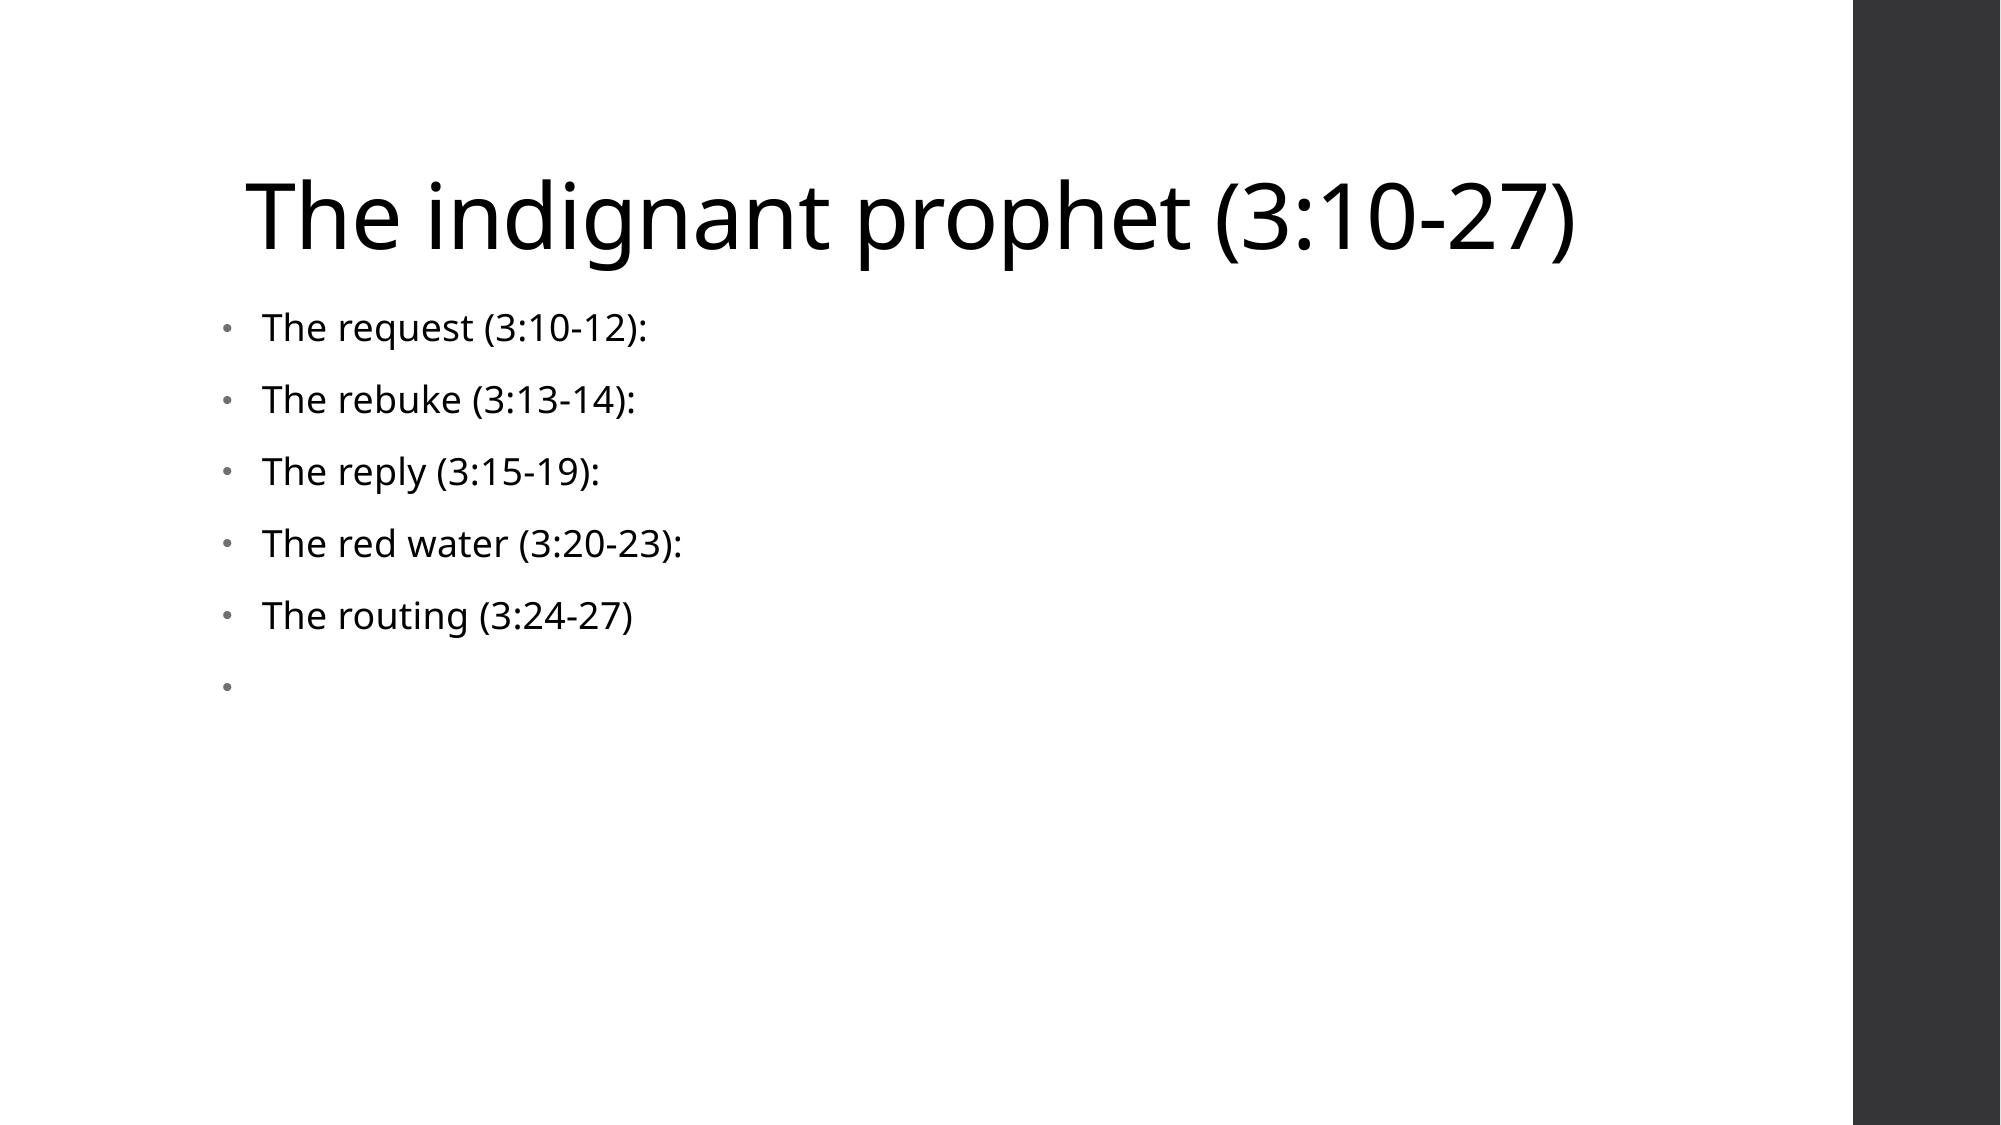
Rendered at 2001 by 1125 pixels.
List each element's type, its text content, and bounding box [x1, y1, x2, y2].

list The request (3:10-12): The rebuke (3:13-14): The reply (3:15-19): The red water (3:20-23): The routing (3:24-27) [206, 299, 1617, 1014]
title The indignant prophet (3:10-27) [206, 60, 1797, 278]
